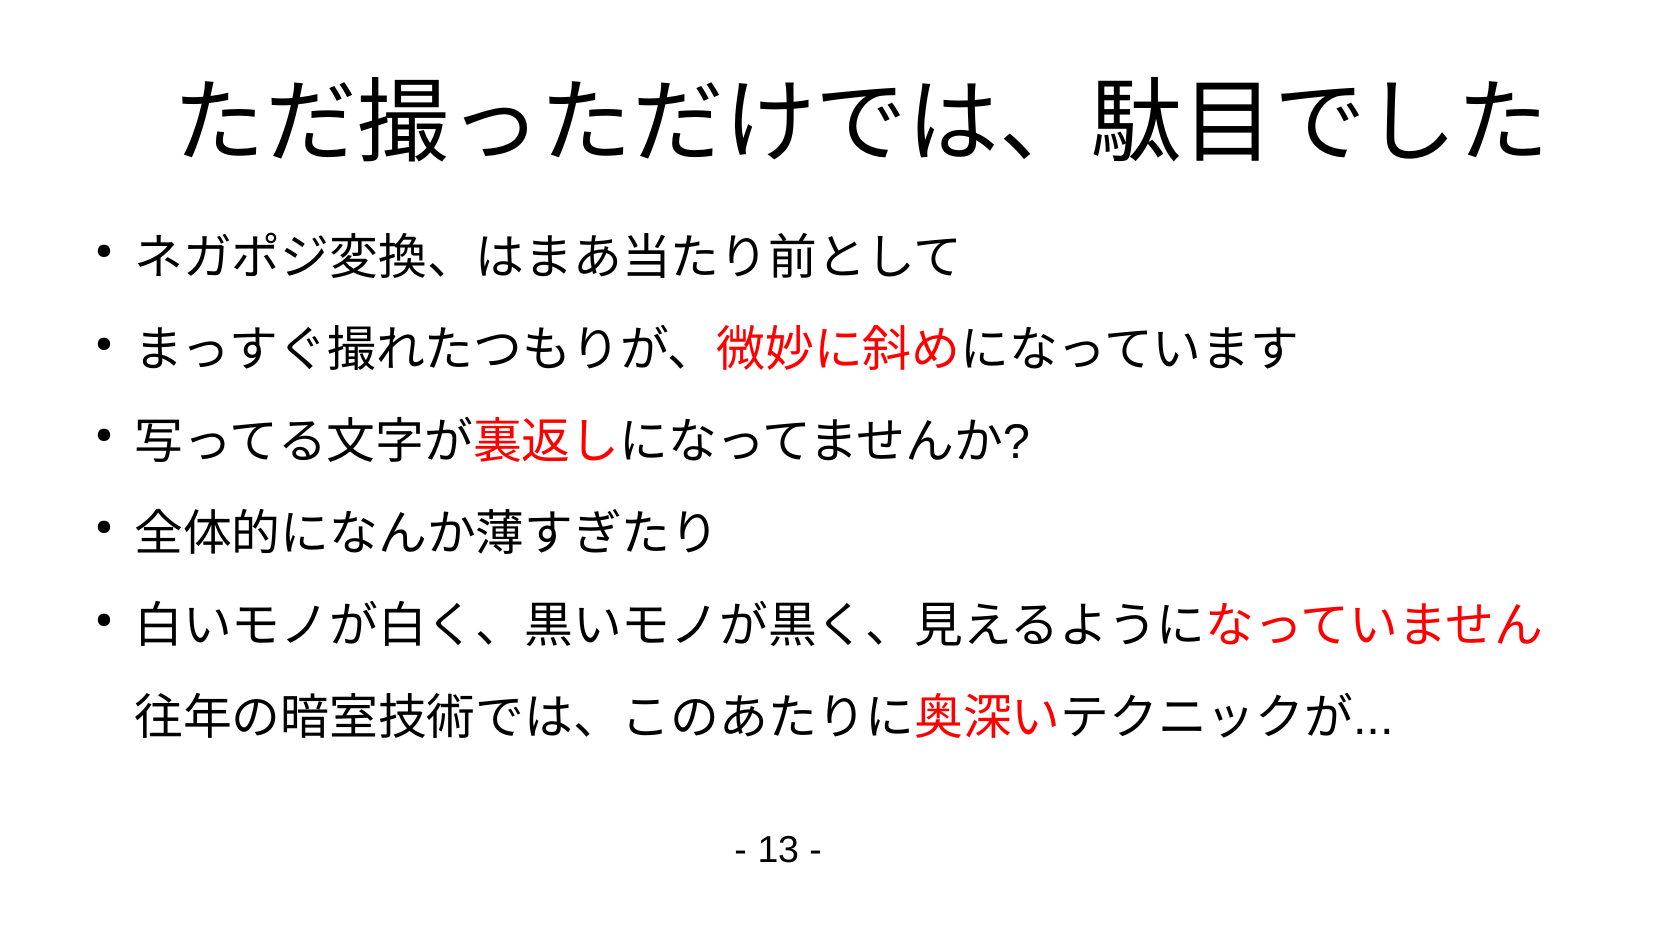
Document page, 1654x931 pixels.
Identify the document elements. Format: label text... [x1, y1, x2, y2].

title ただ撮っただけでは、駄目でした [82, 37, 1571, 193]
list ネガポジ変換、はまあ当たり前として まっすぐ撮れたつもりが、微妙に斜めになっています 写ってる文字が裏返しになってませんか? 全体的になんか薄すぎたり 白いモノが白く、黒いモノが黒く、見えるようになっていません 往年の暗室技術では、このあたりに奥深いテクニックが... [82, 217, 1571, 758]
text_box - <番号> - [744, 821, 942, 892]
